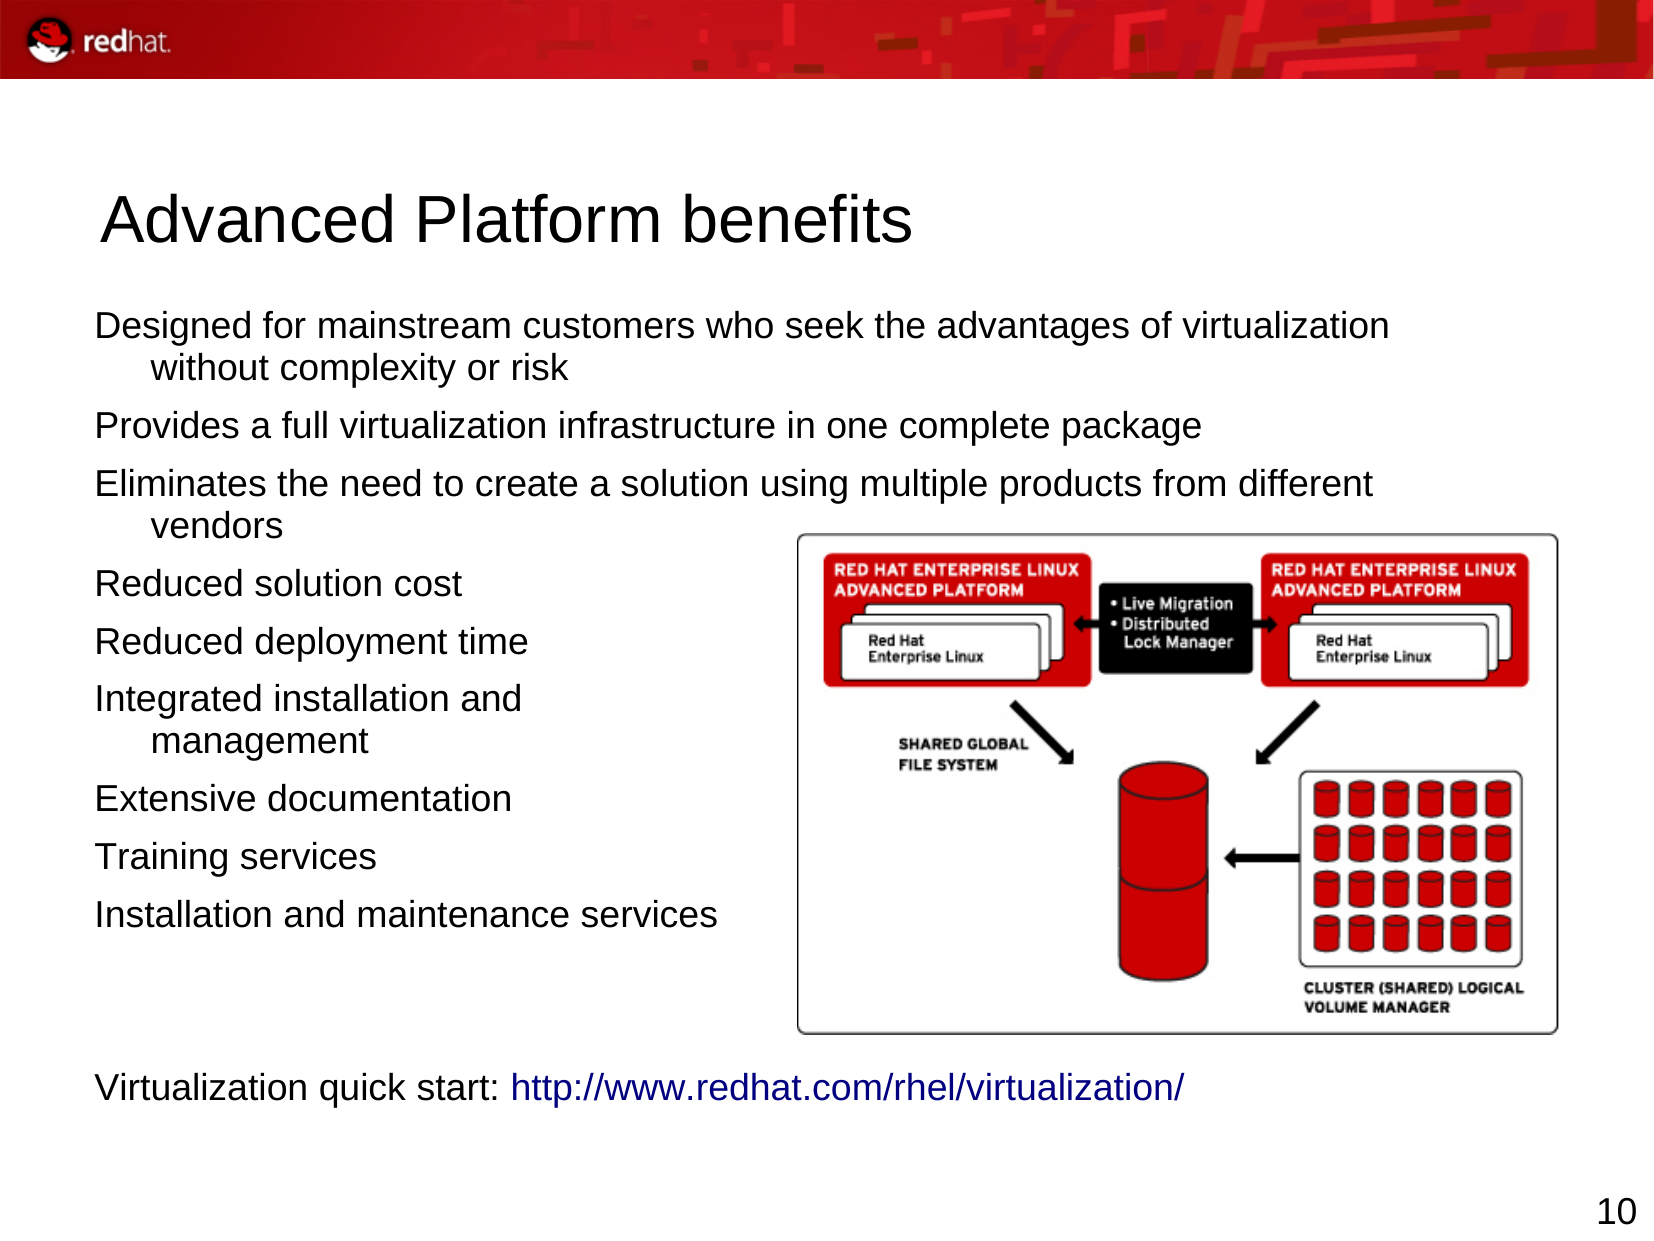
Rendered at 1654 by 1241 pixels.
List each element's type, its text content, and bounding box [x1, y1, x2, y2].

list Designed for mainstream customers who seek the advantages of virtualization without complexity or risk Provides a full virtualization infrastructure in one complete package Eliminates the need to create a solution using multiple products from different vendors Reduced solution cost Reduced deployment time Integrated installation and management Extensive documentation Training services Installation and maintenance services Virtualization quick start: http://www.redhat.com/rhel/virtualization/ [94, 304, 1500, 1174]
picture [797, 533, 1562, 1035]
title Advanced Platform benefits [100, 164, 1590, 275]
picture [0, 0, 1654, 79]
